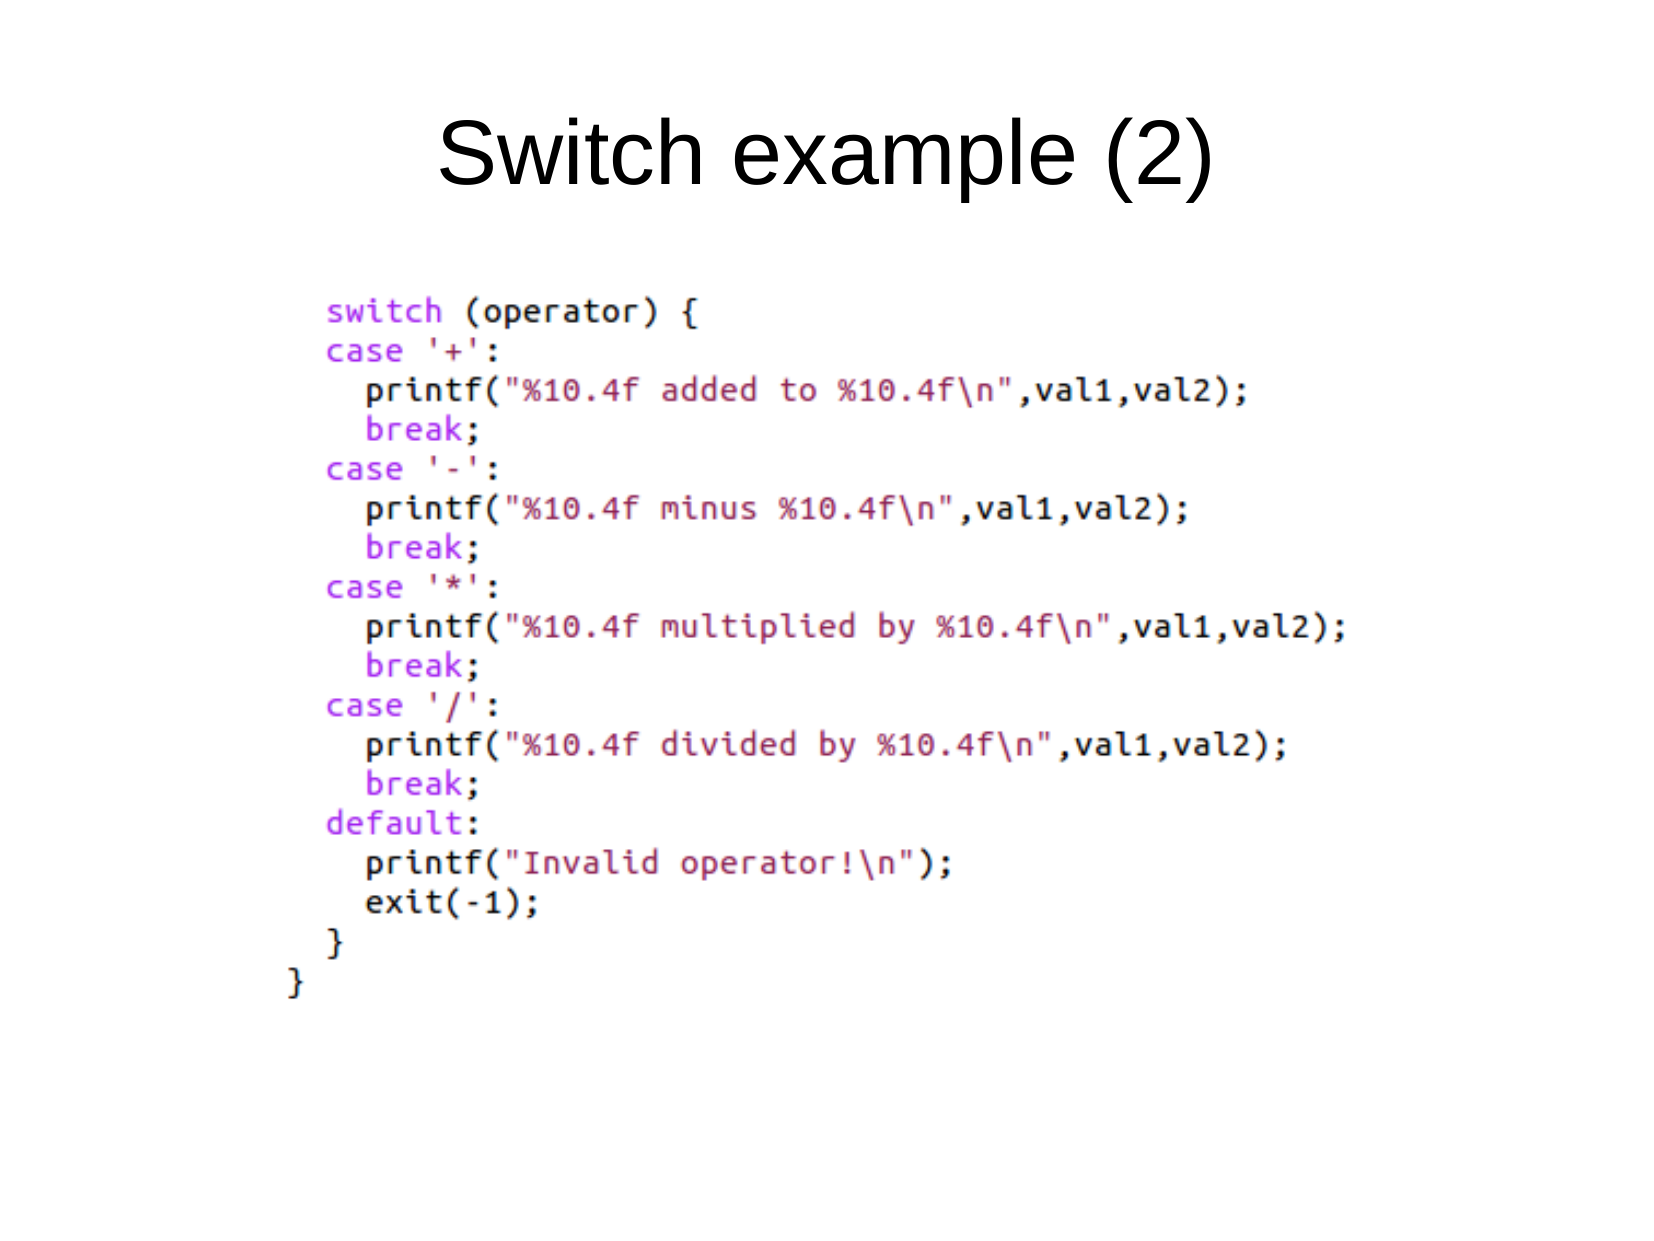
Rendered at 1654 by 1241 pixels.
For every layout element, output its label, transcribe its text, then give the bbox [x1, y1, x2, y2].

title Switch example (2) [82, 49, 1571, 257]
picture [287, 290, 1366, 1010]
